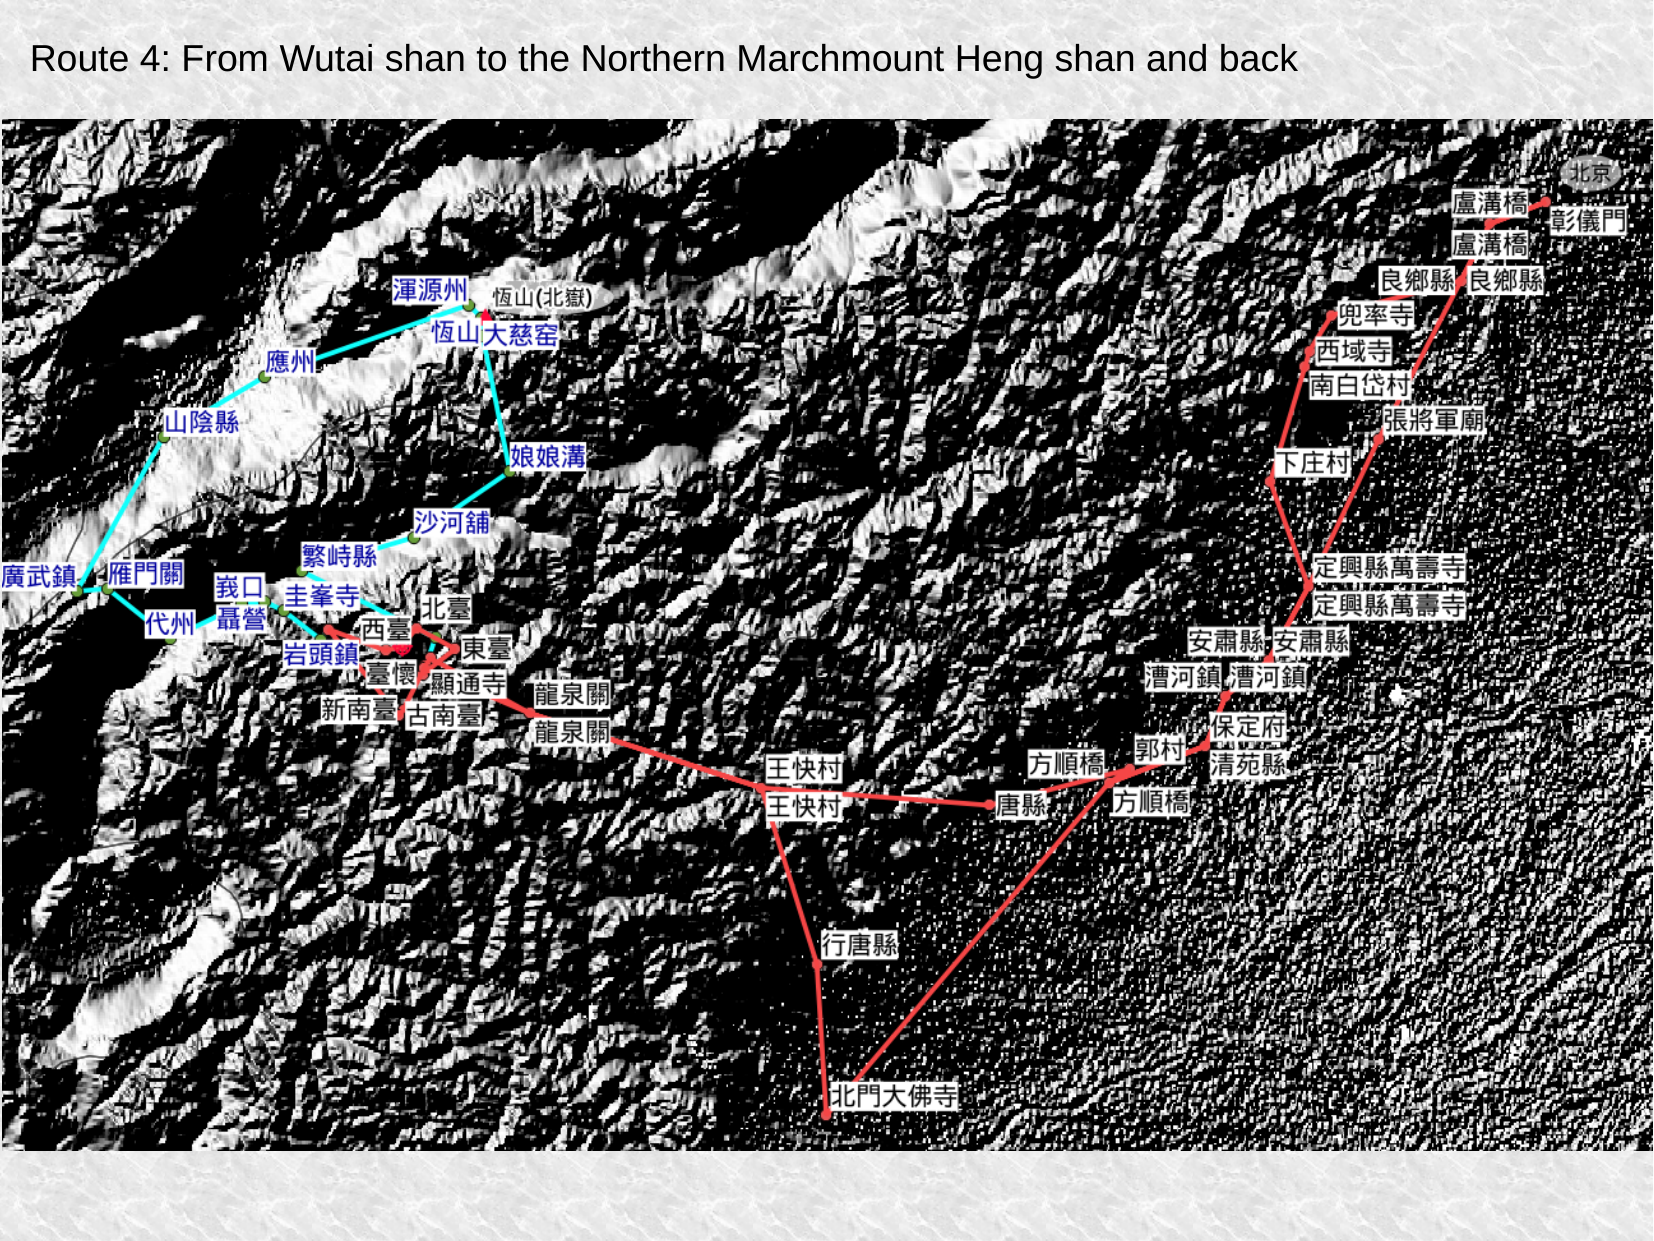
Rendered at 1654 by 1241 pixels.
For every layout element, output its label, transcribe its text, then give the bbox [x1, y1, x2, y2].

picture [0, 0, 1654, 1241]
text_box Route 4: From Wutai shan to the Northern Marchmount Heng shan and back [15, 30, 1606, 87]
